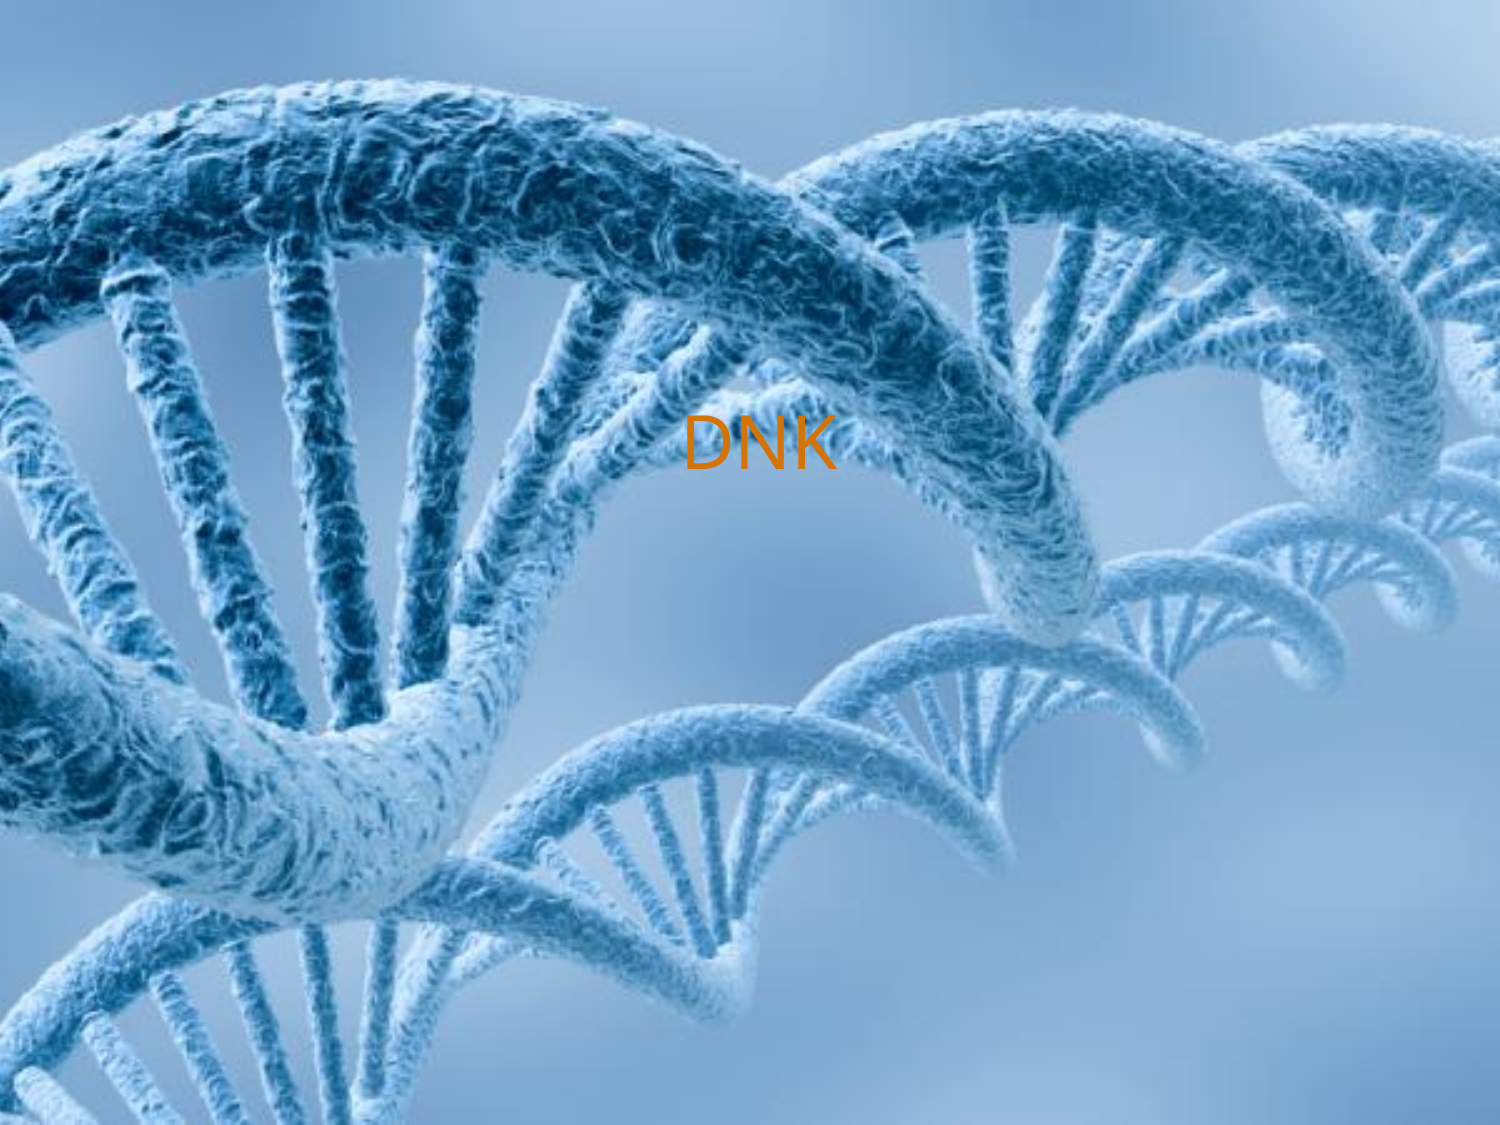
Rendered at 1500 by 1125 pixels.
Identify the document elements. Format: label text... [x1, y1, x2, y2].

picture [0, 0, 1500, 1125]
text_box DNK [574, 387, 944, 674]
